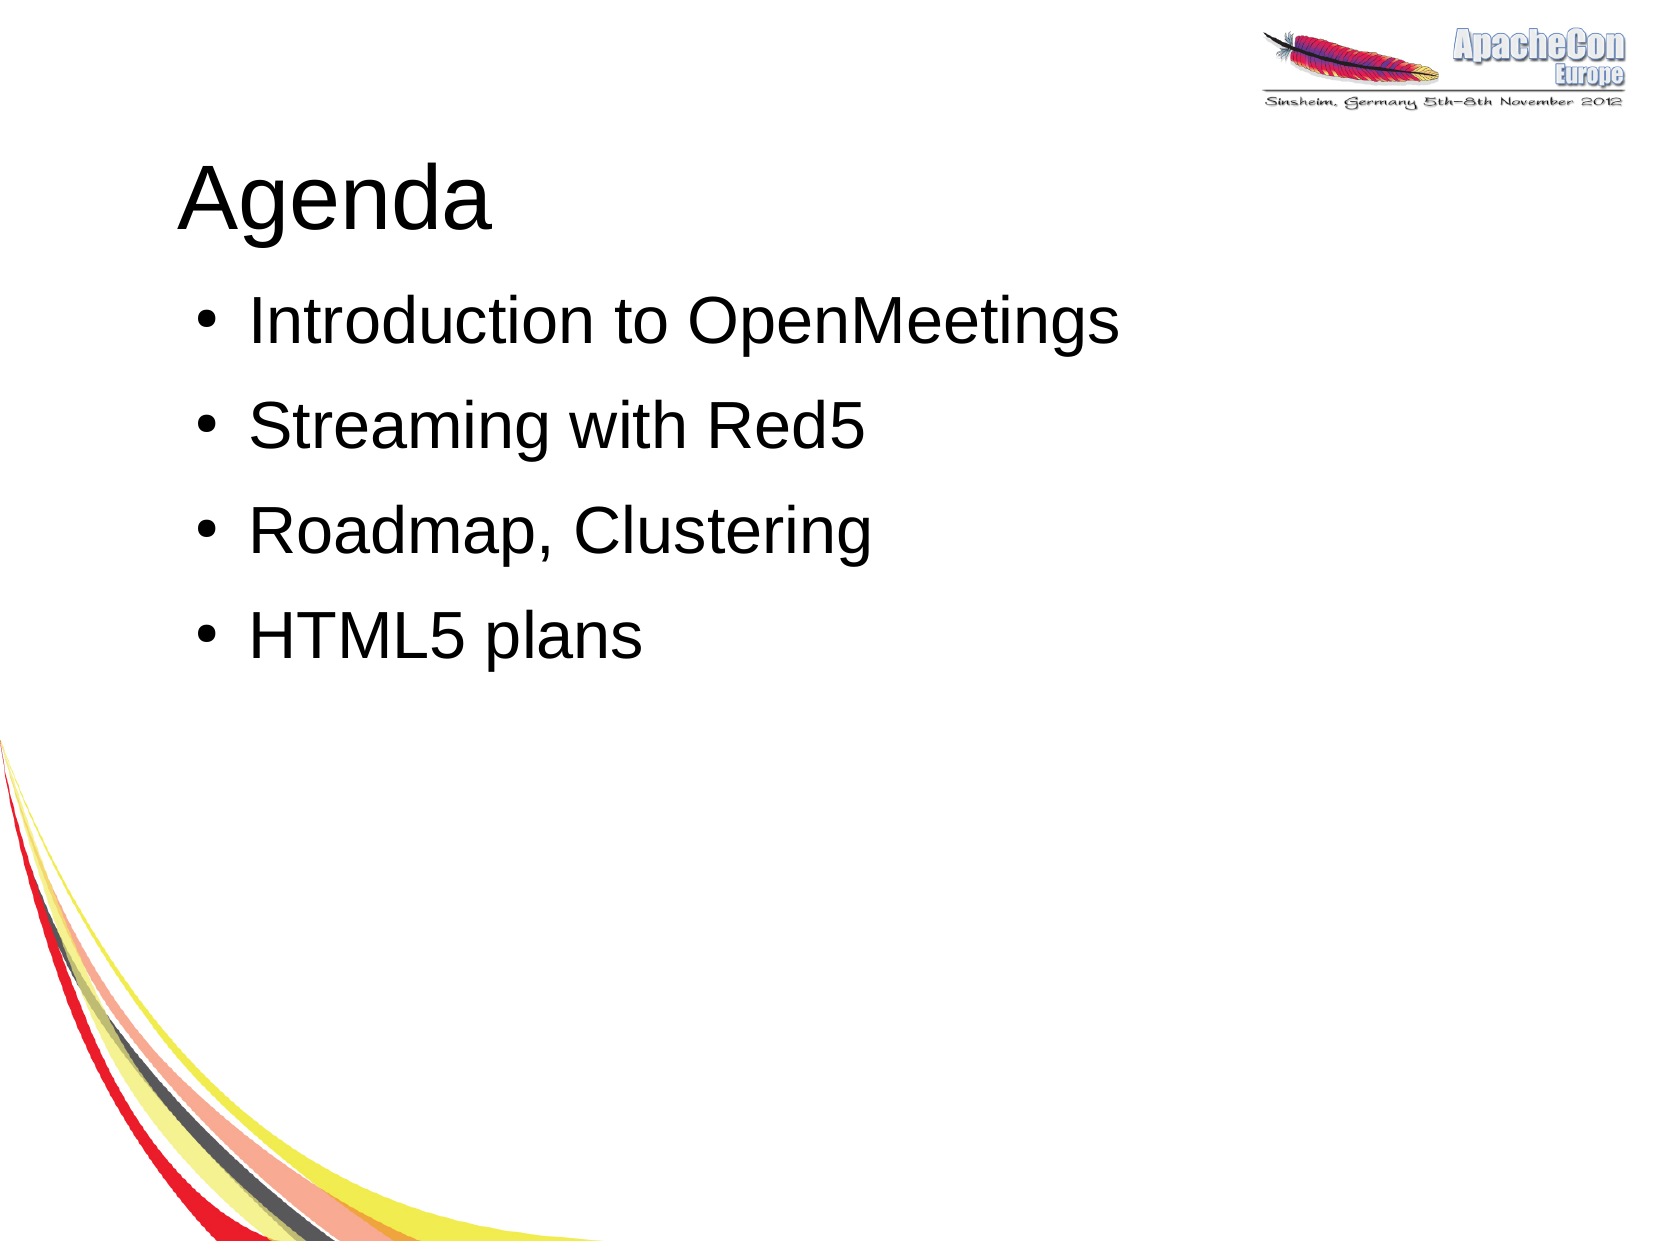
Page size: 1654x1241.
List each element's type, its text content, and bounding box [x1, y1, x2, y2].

picture [0, 0, 1654, 1241]
list Introduction to OpenMeetings Streaming with Red5 Roadmap, Clustering HTML5 plans [177, 283, 1536, 990]
title Agenda [177, 146, 1536, 250]
